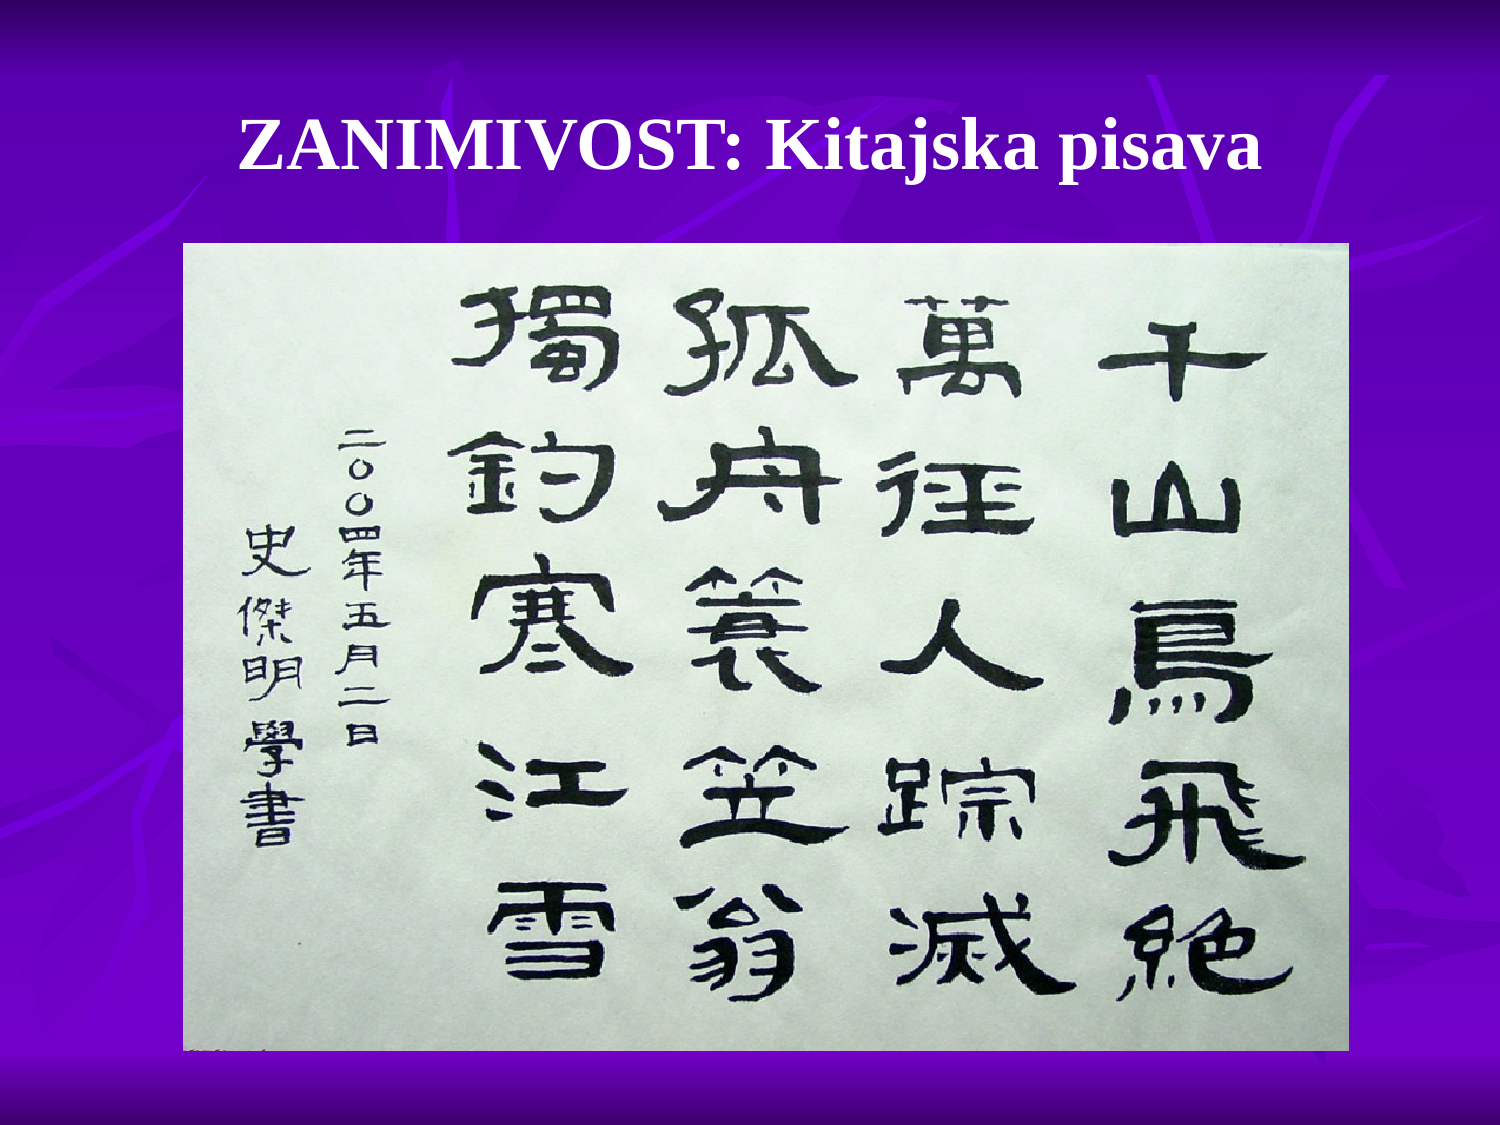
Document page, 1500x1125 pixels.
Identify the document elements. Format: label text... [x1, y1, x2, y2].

title ZANIMIVOST: Kitajska pisava [75, 45, 1425, 234]
picture [183, 243, 1349, 1051]
